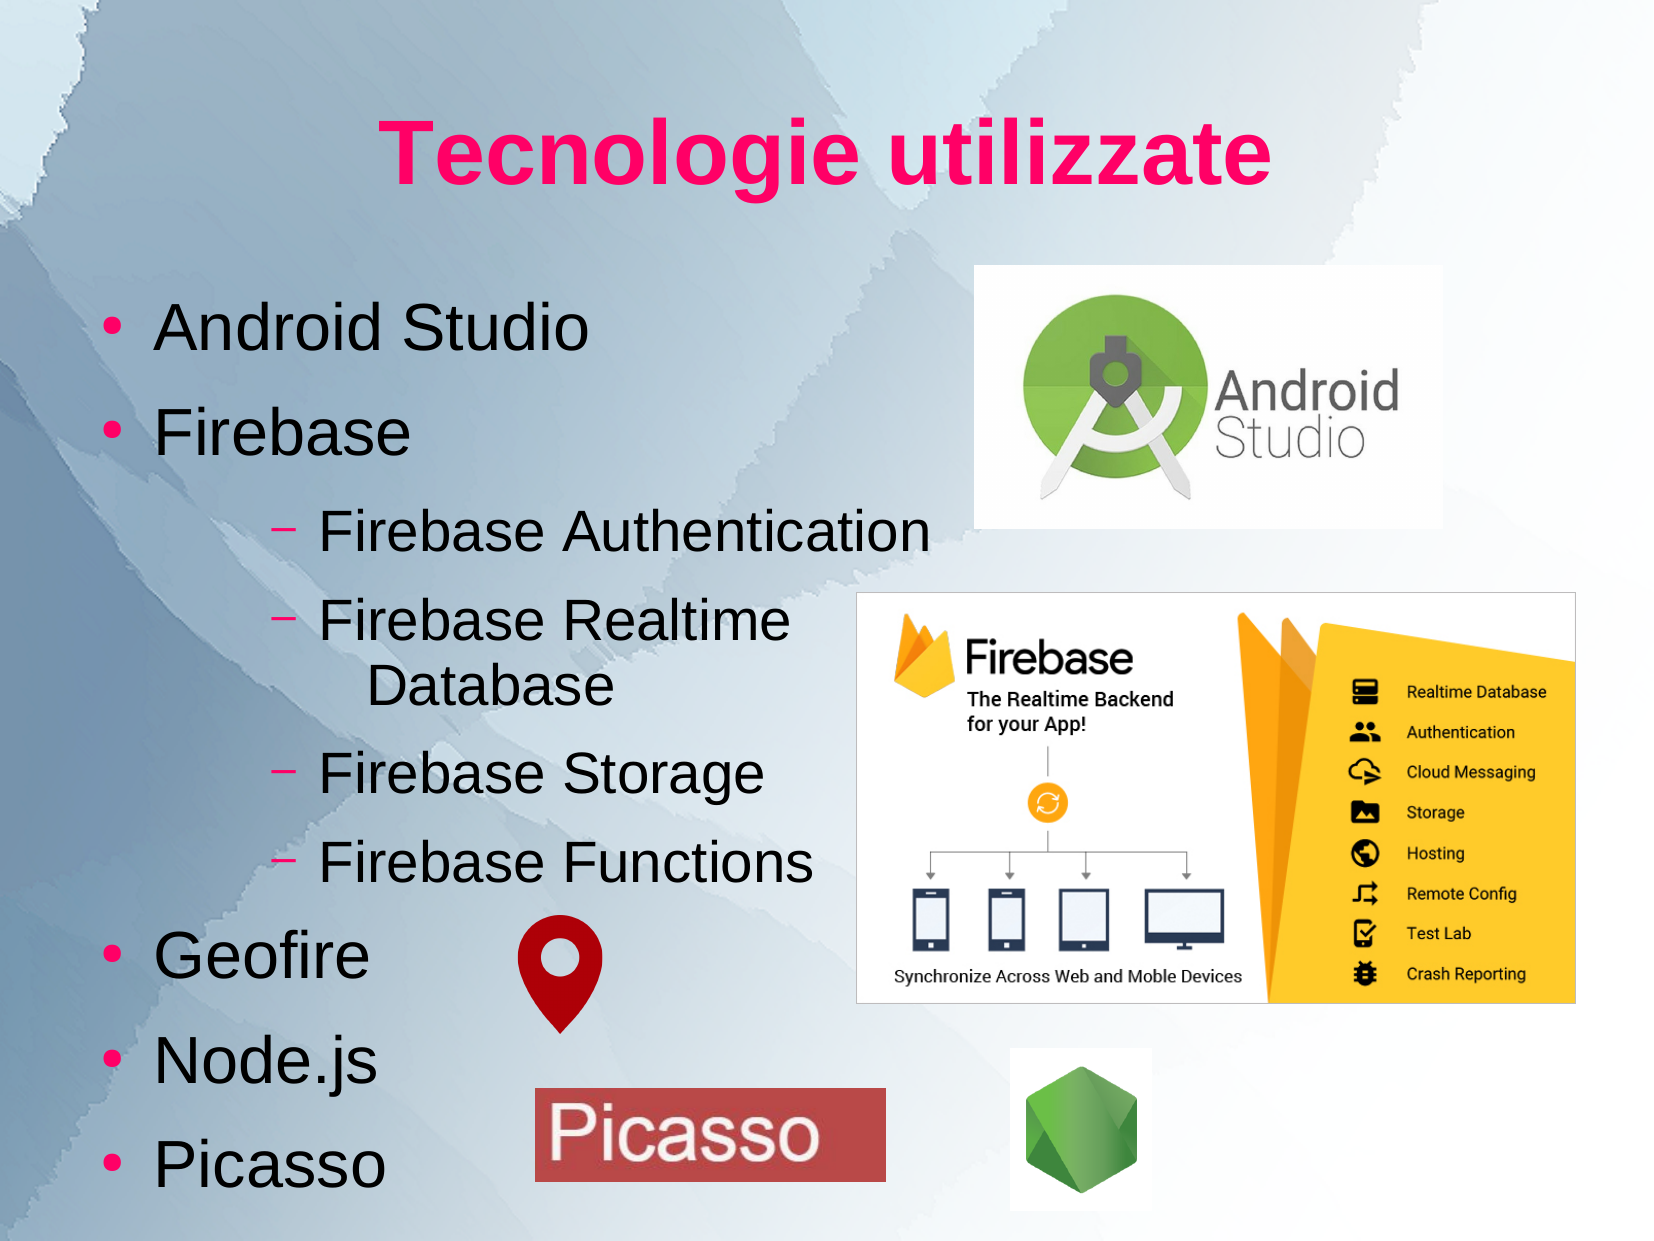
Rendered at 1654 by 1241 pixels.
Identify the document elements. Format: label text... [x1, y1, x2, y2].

picture [0, 0, 1654, 1241]
title Tecnologie utilizzate [82, 49, 1571, 257]
list Android Studio Firebase Firebase Authentication Firebase Realtime Database Firebase Storage Firebase Functions Geofire Node.js Picasso [82, 290, 945, 1211]
